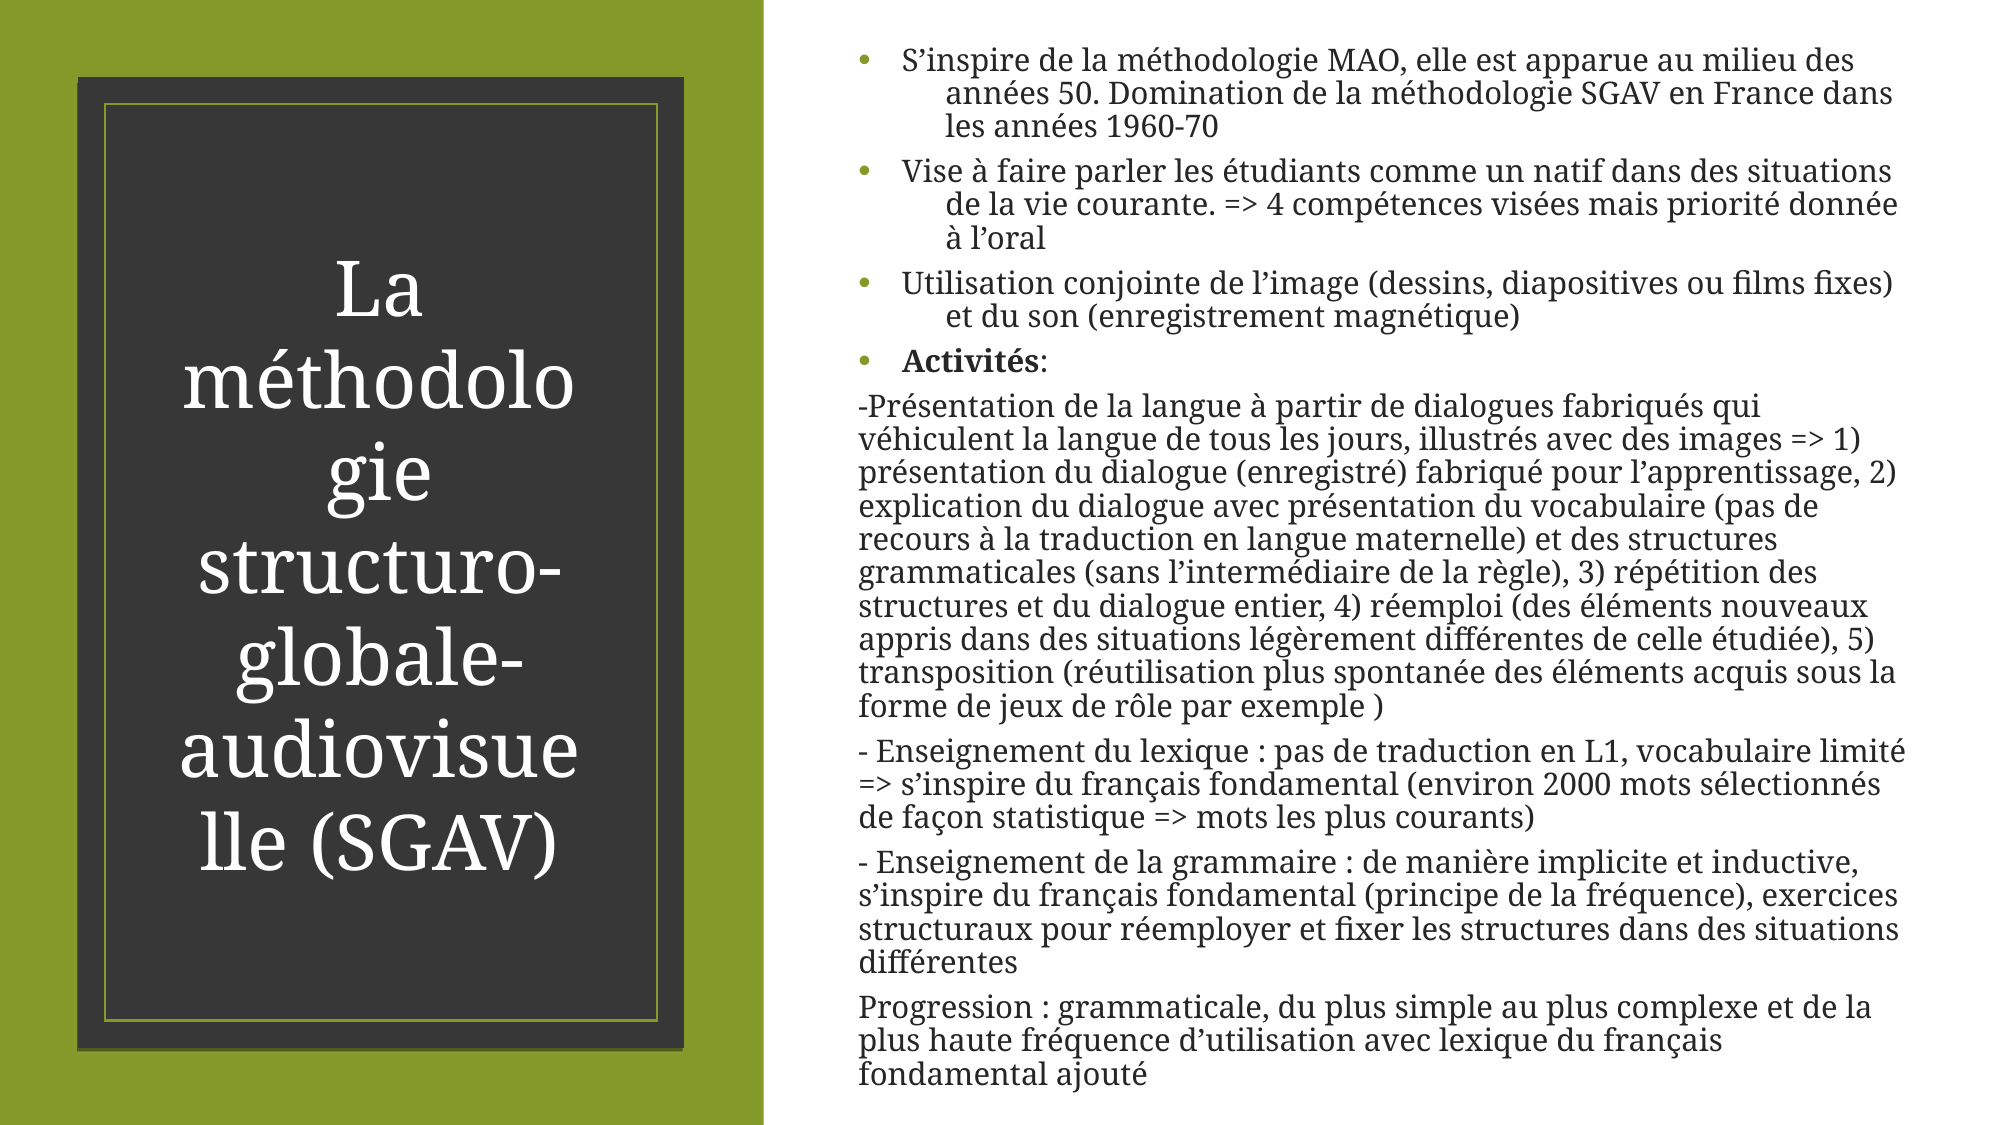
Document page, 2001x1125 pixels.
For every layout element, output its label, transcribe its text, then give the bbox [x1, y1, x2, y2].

text_box [0, 0, 2000, 1125]
title La méthodologie structuro-globale-audiovisuelle (SGAV) [156, 156, 605, 968]
list S’inspire de la méthodologie MAO, elle est apparue au milieu des années 50. Domination de la méthodologie SGAV en France dans les années 1960-70 Vise à faire parler les étudiants comme un natif dans des situations de la vie courante. => 4 compétences visées mais priorité donnée à l’oral Utilisation conjointe de l’image (dessins, diapositives ou films fixes) et du son (enregistrement magnétique) Activités: -Présentation de la langue à partir de dialogues fabriqués qui véhiculent la langue de tous les jours, illustrés avec des images => 1) présentation du dialogue (enregistré) fabriqué pour l’apprentissage, 2) explication du dialogue avec présentation du vocabulaire (pas de recours à la traduction en langue maternelle) et des structures grammaticales (sans l’intermédiaire de la règle), 3) répétition des structures et du dialogue entier, 4) réemploi (des éléments nouveaux appris dans des situations légèrement différentes de celle étudiée), 5) transposition (réutilisation plus spontanée des éléments acquis sous la forme de jeux de rôle par exemple ) - Enseignement du lexique : pas de traduction en L1, vocabulaire limité => s’inspire du français fondamental (environ 2000 mots sélectionnés de façon statistique => mots les plus courants) - Enseignement de la grammaire : de manière implicite et inductive, s’inspire du français fondamental (principe de la fréquence), exercices structuraux pour réemployer et fixer les structures dans des situations différentes Progression : grammaticale, du plus simple au plus complexe et de la plus haute fréquence d’utilisation avec lexique du français fondamental ajouté [843, 32, 1935, 1104]
